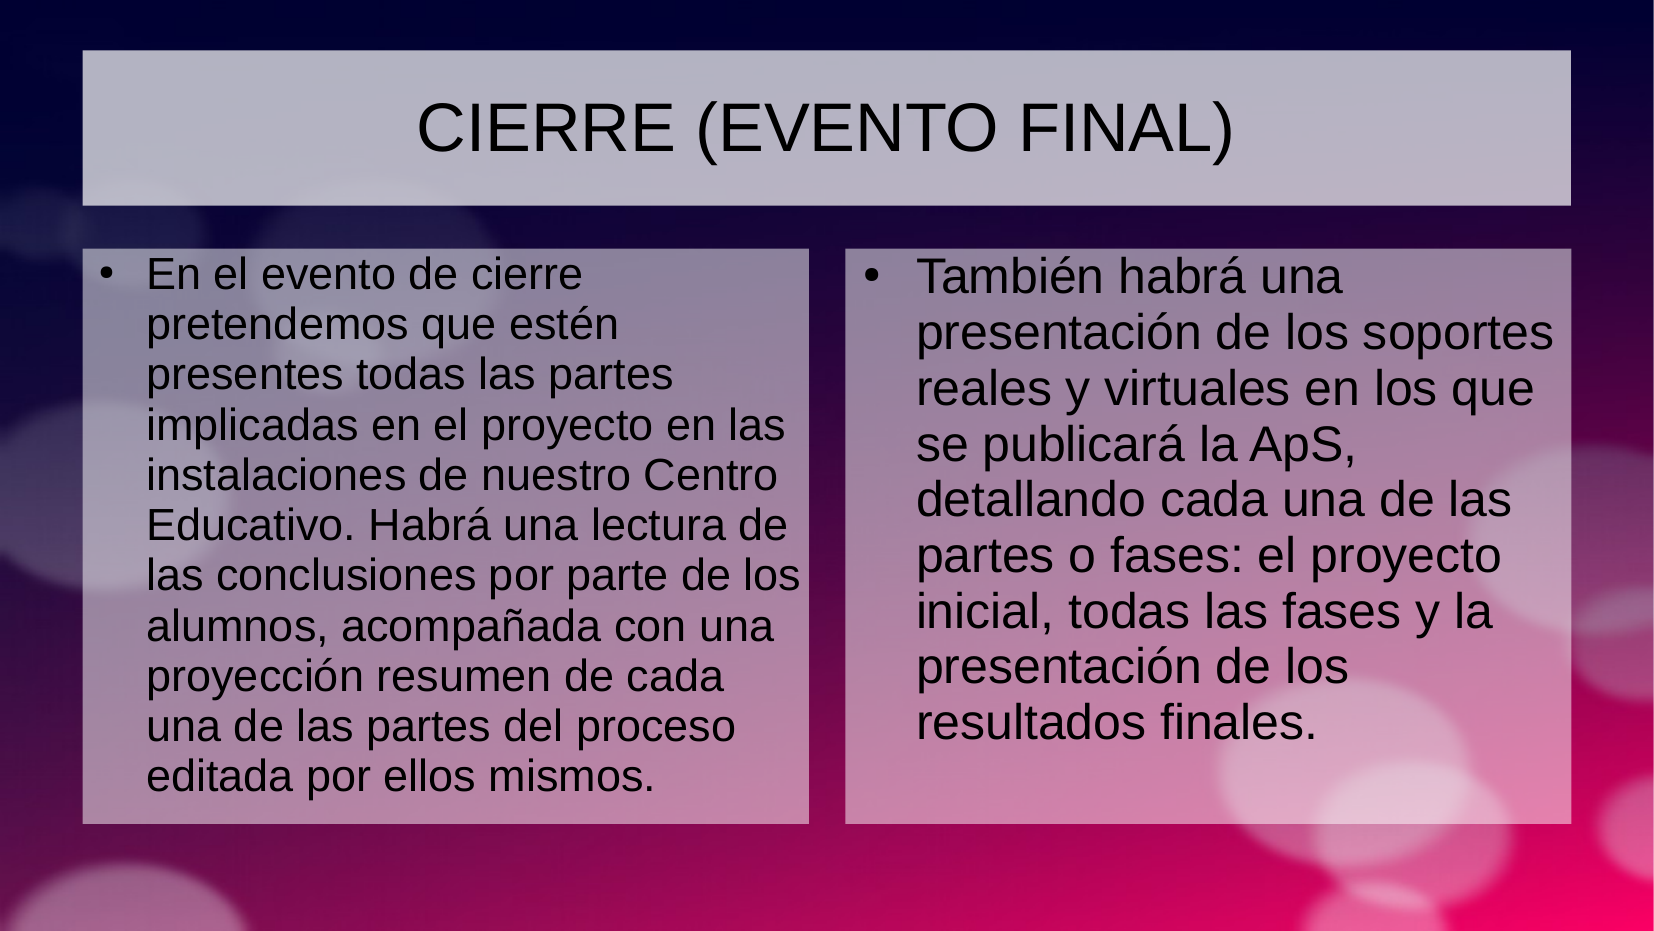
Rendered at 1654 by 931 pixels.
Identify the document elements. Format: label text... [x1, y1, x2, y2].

list También habrá una presentación de los soportes reales y virtuales en los que se publicará la ApS, detallando cada una de las partes o fases: el proyecto inicial, todas las fases y la presentación de los resultados finales. [845, 248, 1572, 824]
list En el evento de cierre pretendemos que estén presentes todas las partes implicadas en el proyecto en las instalaciones de nuestro Centro Educativo. Habrá una lectura de las conclusiones por parte de los alumnos, acompañada con una proyección resumen de cada una de las partes del proceso editada por ellos mismos. [82, 248, 809, 824]
picture [0, 0, 1654, 931]
title CIERRE (EVENTO FINAL) [82, 50, 1571, 206]
